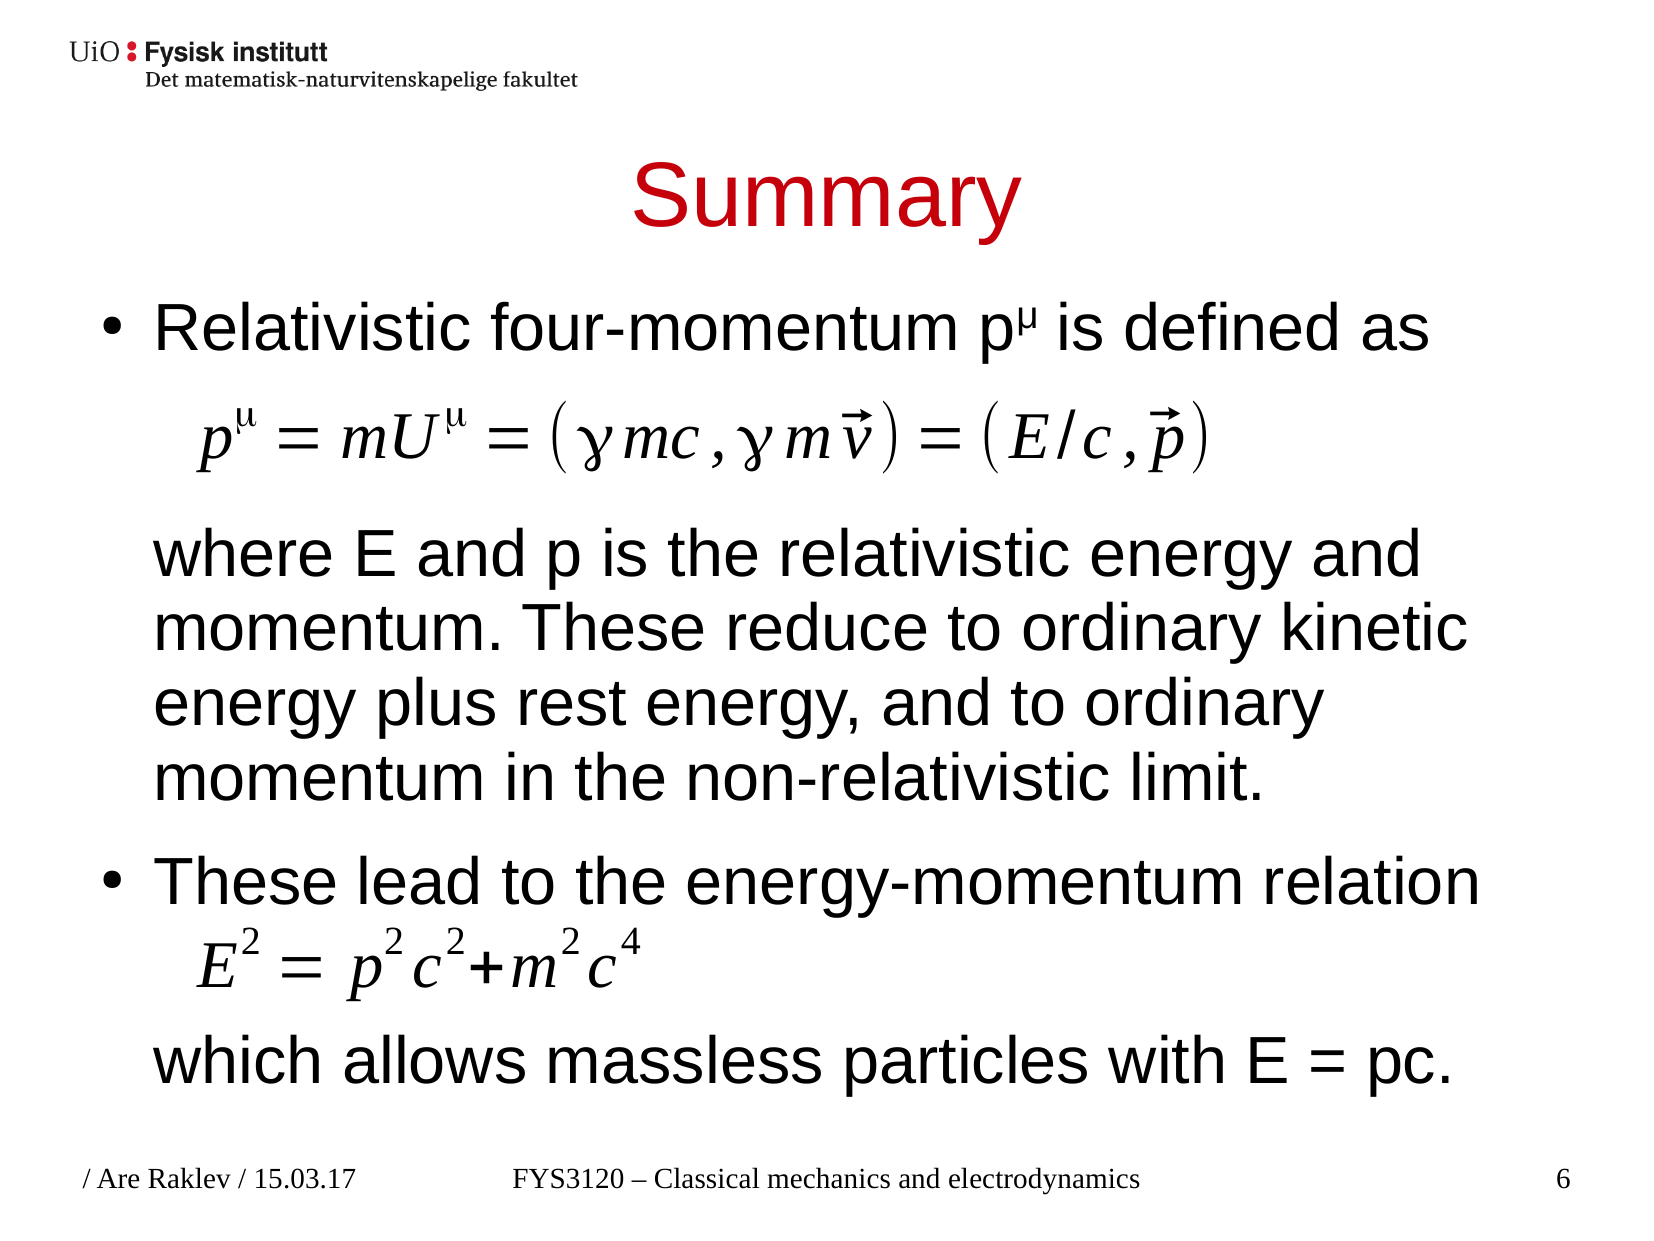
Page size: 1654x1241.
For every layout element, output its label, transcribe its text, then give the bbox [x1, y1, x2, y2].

chart [187, 398, 1219, 479]
title Summary [82, 90, 1571, 290]
picture [68, 37, 581, 93]
chart [187, 919, 649, 1003]
list Relativistic four-momentum pμ is defined as where E and p is the relativistic energy and momentum. These reduce to ordinary kinetic energy plus rest energy, and to ordinary momentum in the non-relativistic limit. These lead to the energy-momentum relation which allows massless particles with E = pc. [82, 290, 1571, 1147]
